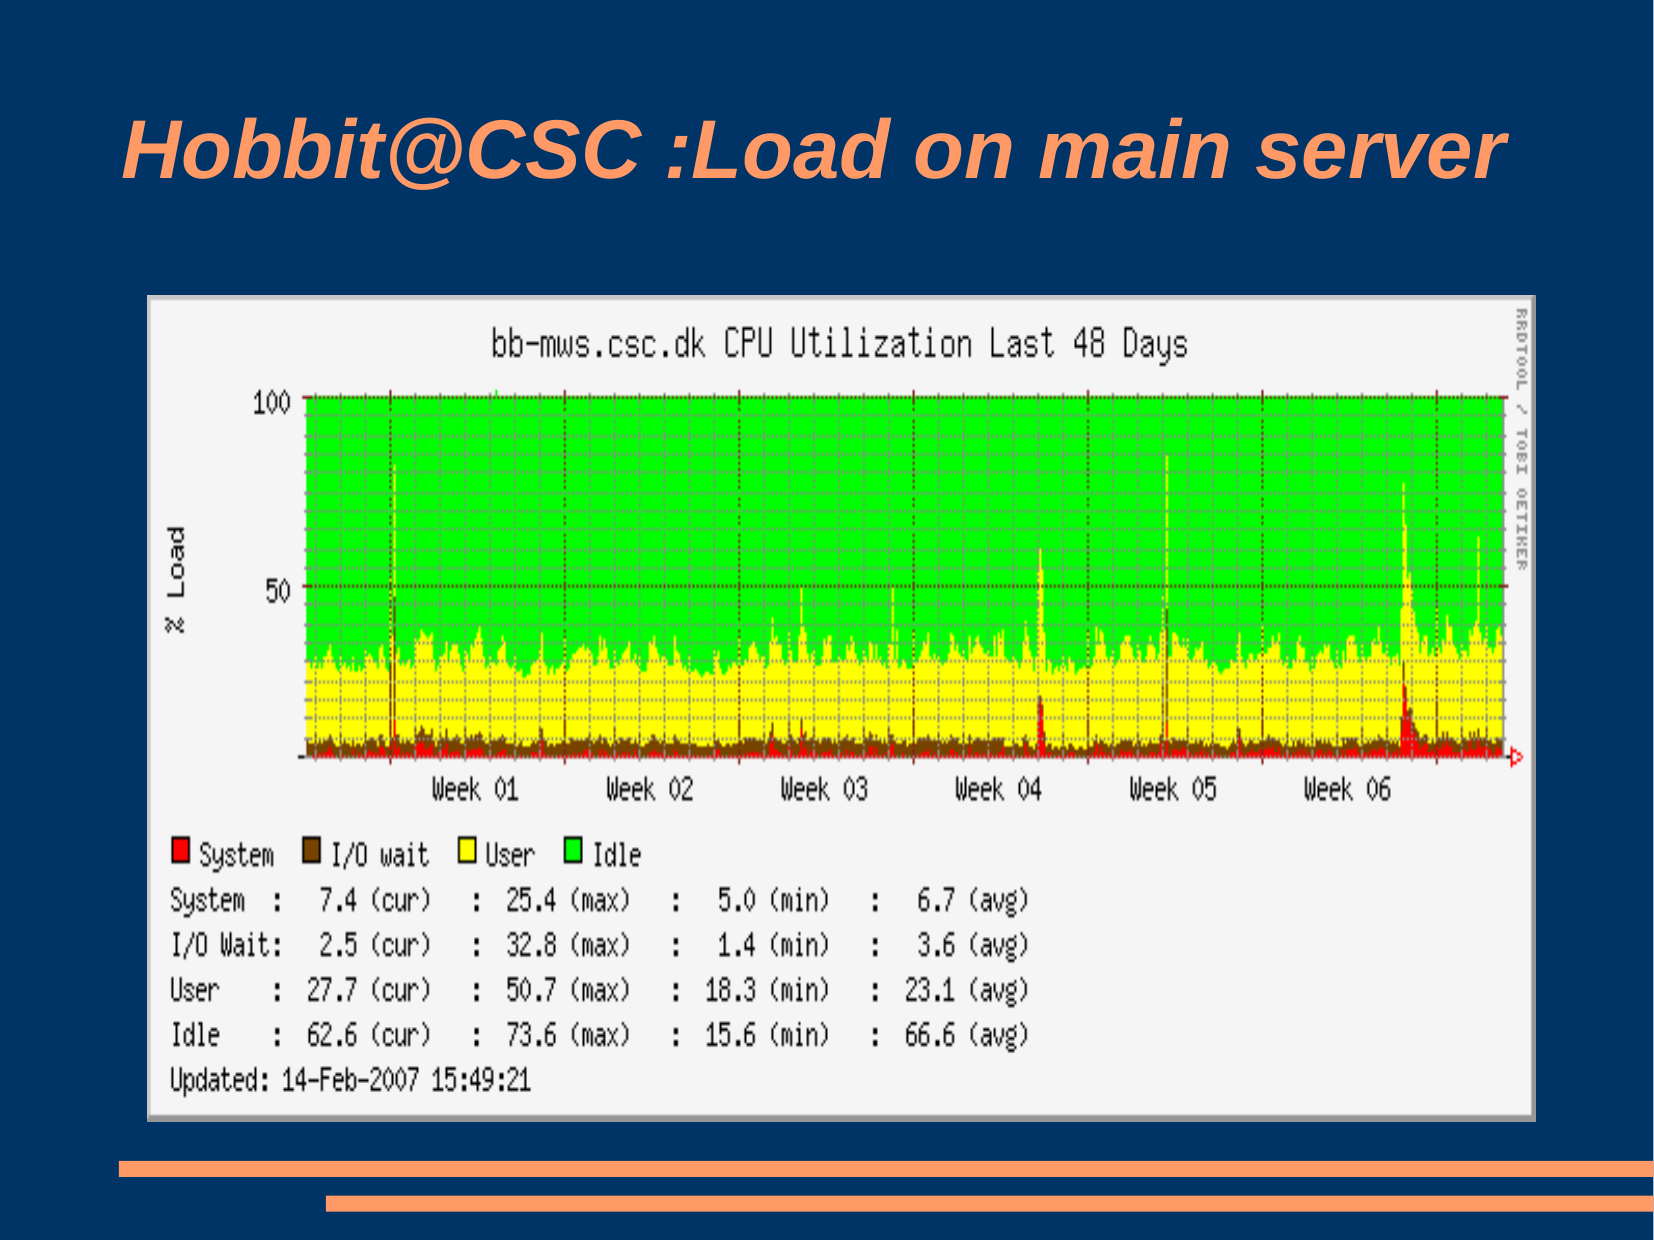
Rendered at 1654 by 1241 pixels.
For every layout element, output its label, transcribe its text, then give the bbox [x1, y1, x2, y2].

title Hobbit@CSC :Load on main server [121, 46, 1534, 254]
picture [147, 295, 1536, 1123]
